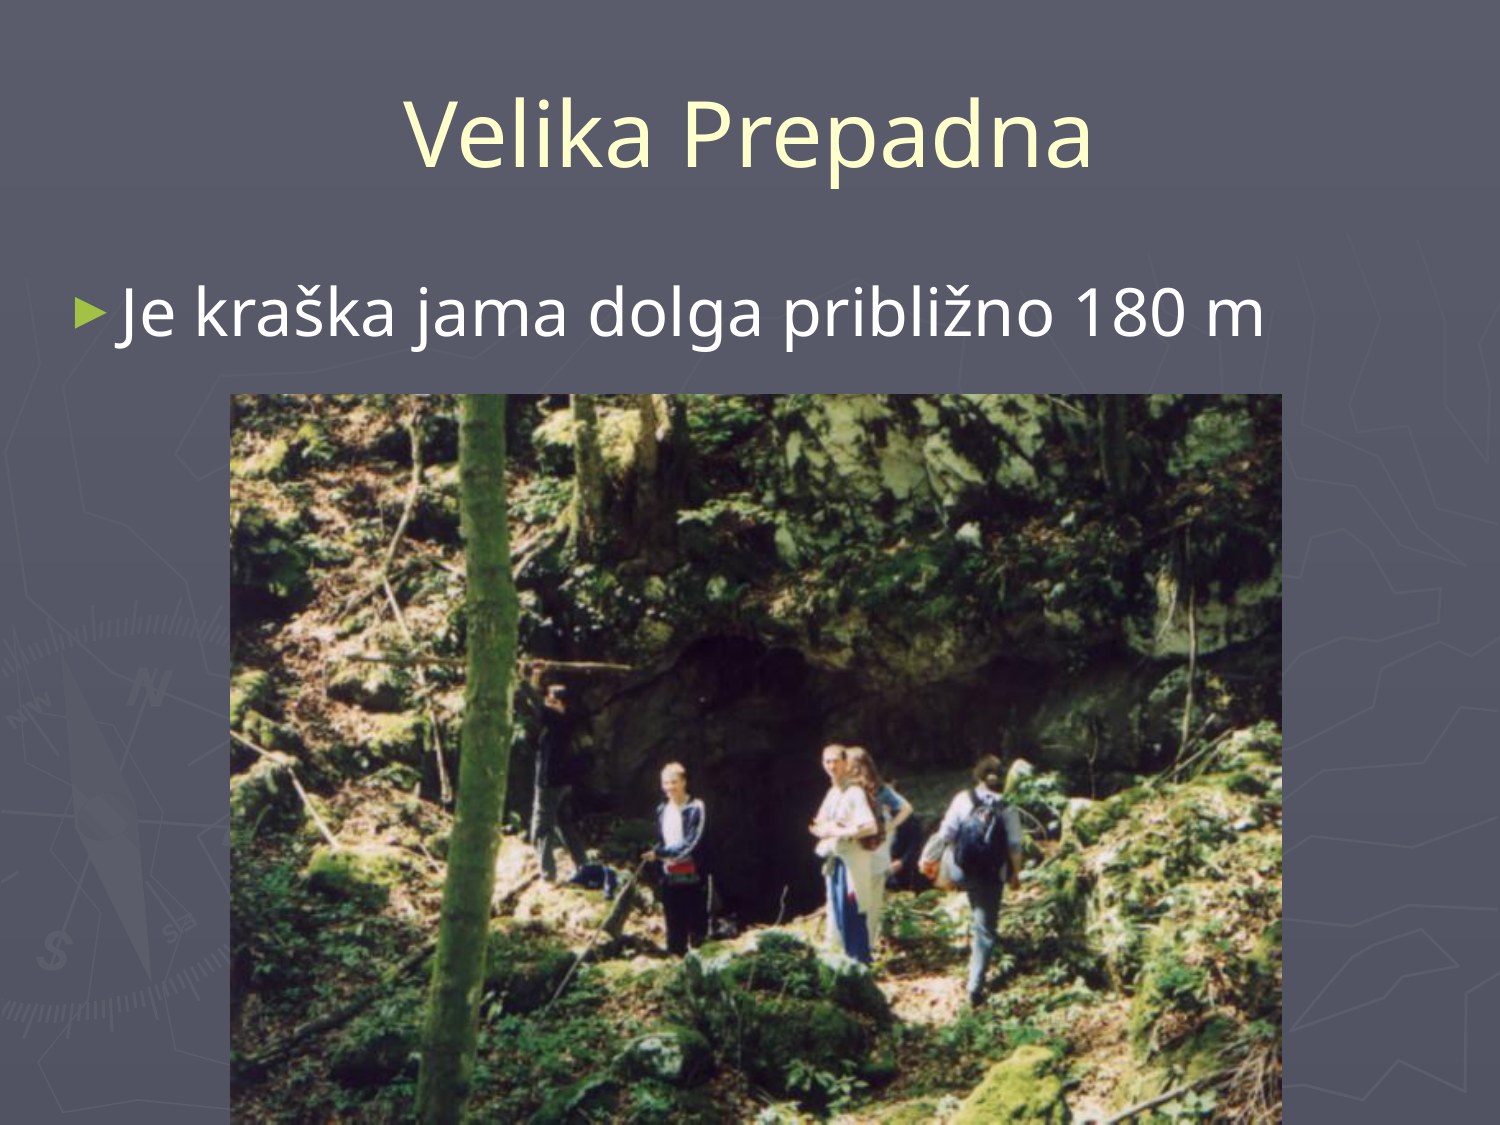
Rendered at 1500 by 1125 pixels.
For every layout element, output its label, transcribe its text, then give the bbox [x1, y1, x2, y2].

picture [230, 394, 1282, 1125]
list Je kraška jama dolga približno 180 m [49, 262, 1451, 1001]
title Velika Prepadna [49, 37, 1451, 225]
